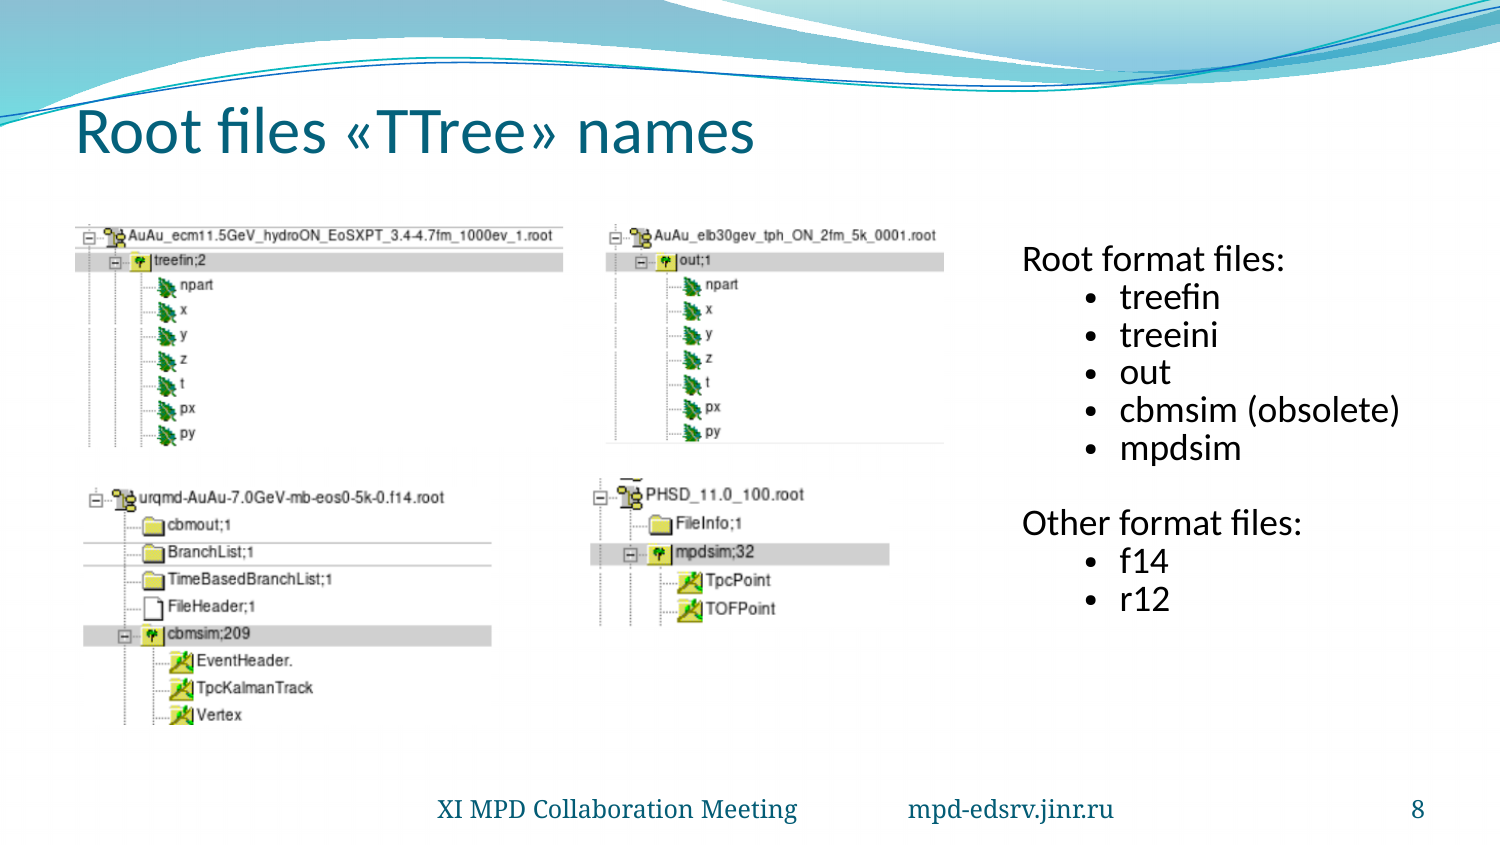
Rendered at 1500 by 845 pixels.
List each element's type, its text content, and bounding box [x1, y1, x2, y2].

text_box Root format files: treefin treeini out cbmsim (obsolete) mpdsim Other format files: f14 r12 [971, 235, 1485, 711]
title Root files «TTree» names [75, 86, 1425, 188]
picture [75, 224, 944, 725]
